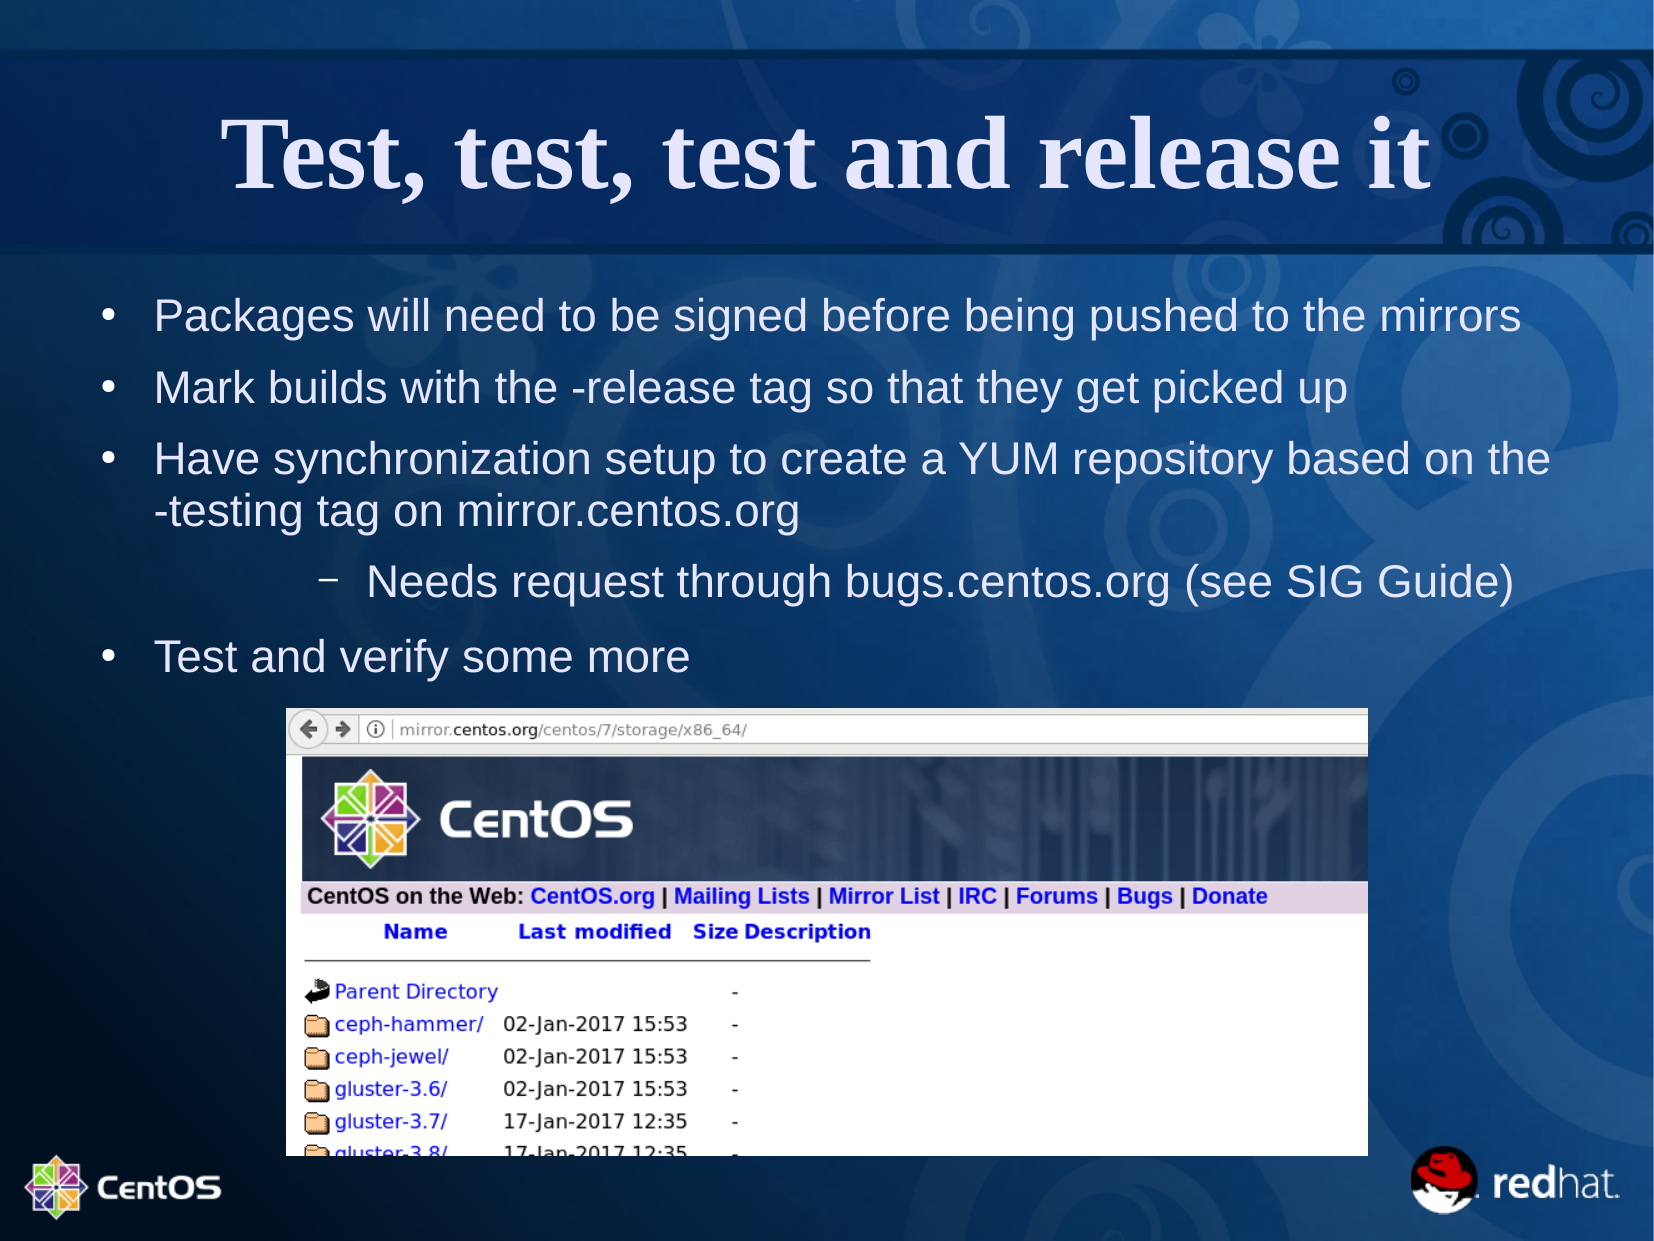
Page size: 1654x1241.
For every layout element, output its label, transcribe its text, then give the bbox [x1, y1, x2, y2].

picture [0, 0, 1654, 1241]
list Packages will need to be signed before being pushed to the mirrors Mark builds with the -release tag so that they get picked up Have synchronization setup to create a YUM repository based on the -testing tag on mirror.centos.org Needs request through bugs.centos.org (see SIG Guide) Test and verify some more [82, 290, 1571, 1010]
title Test, test, test and release it [82, 49, 1571, 257]
